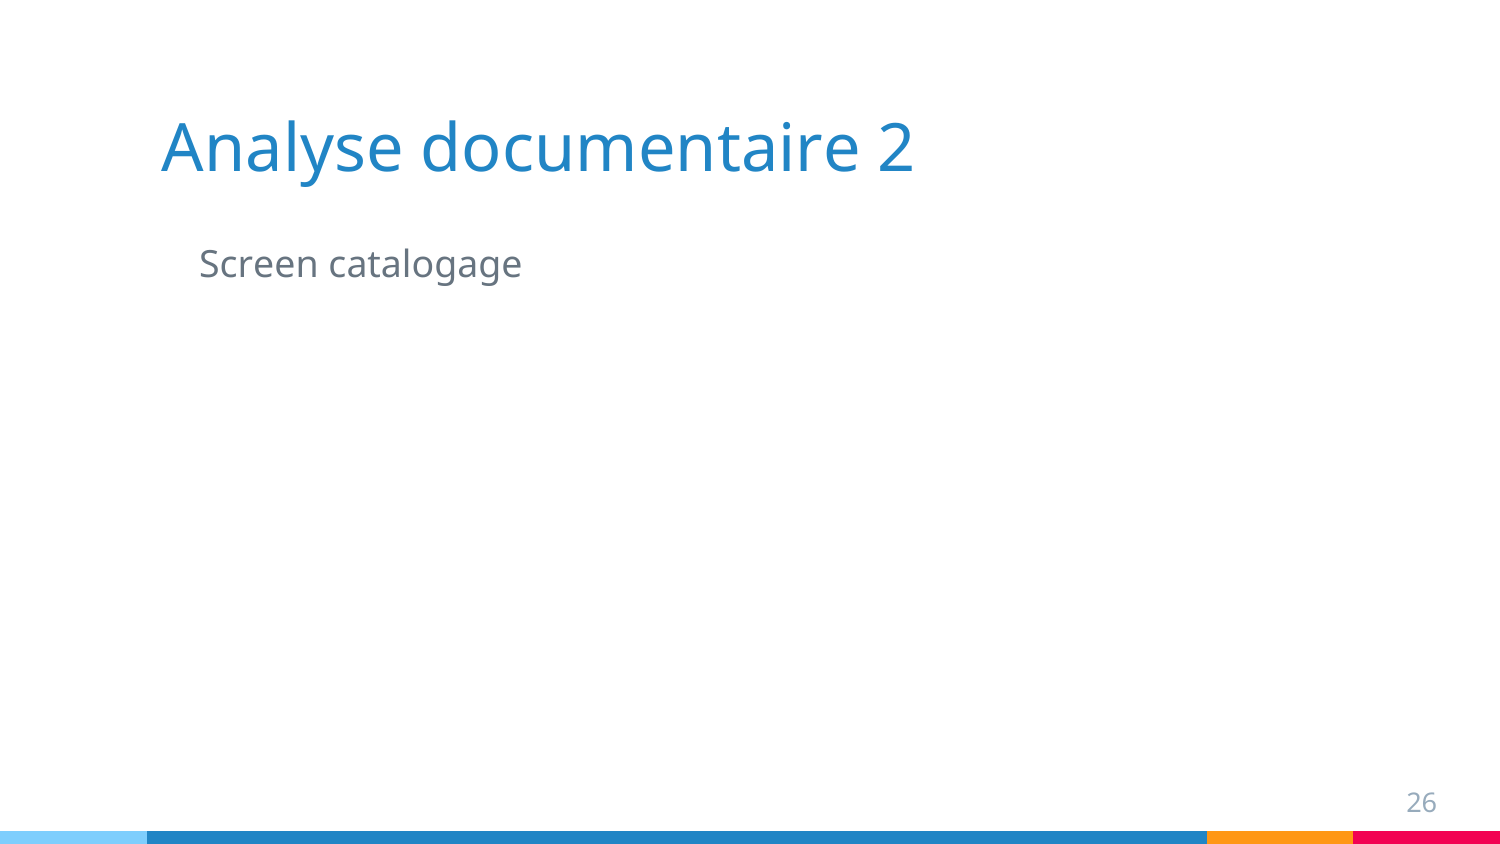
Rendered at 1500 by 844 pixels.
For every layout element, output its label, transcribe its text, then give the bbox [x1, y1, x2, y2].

text_box 26 [1391, 770, 1482, 822]
title Analyse documentaire 2 [146, 58, 1373, 200]
list Screen catalogage [146, 225, 1310, 809]
